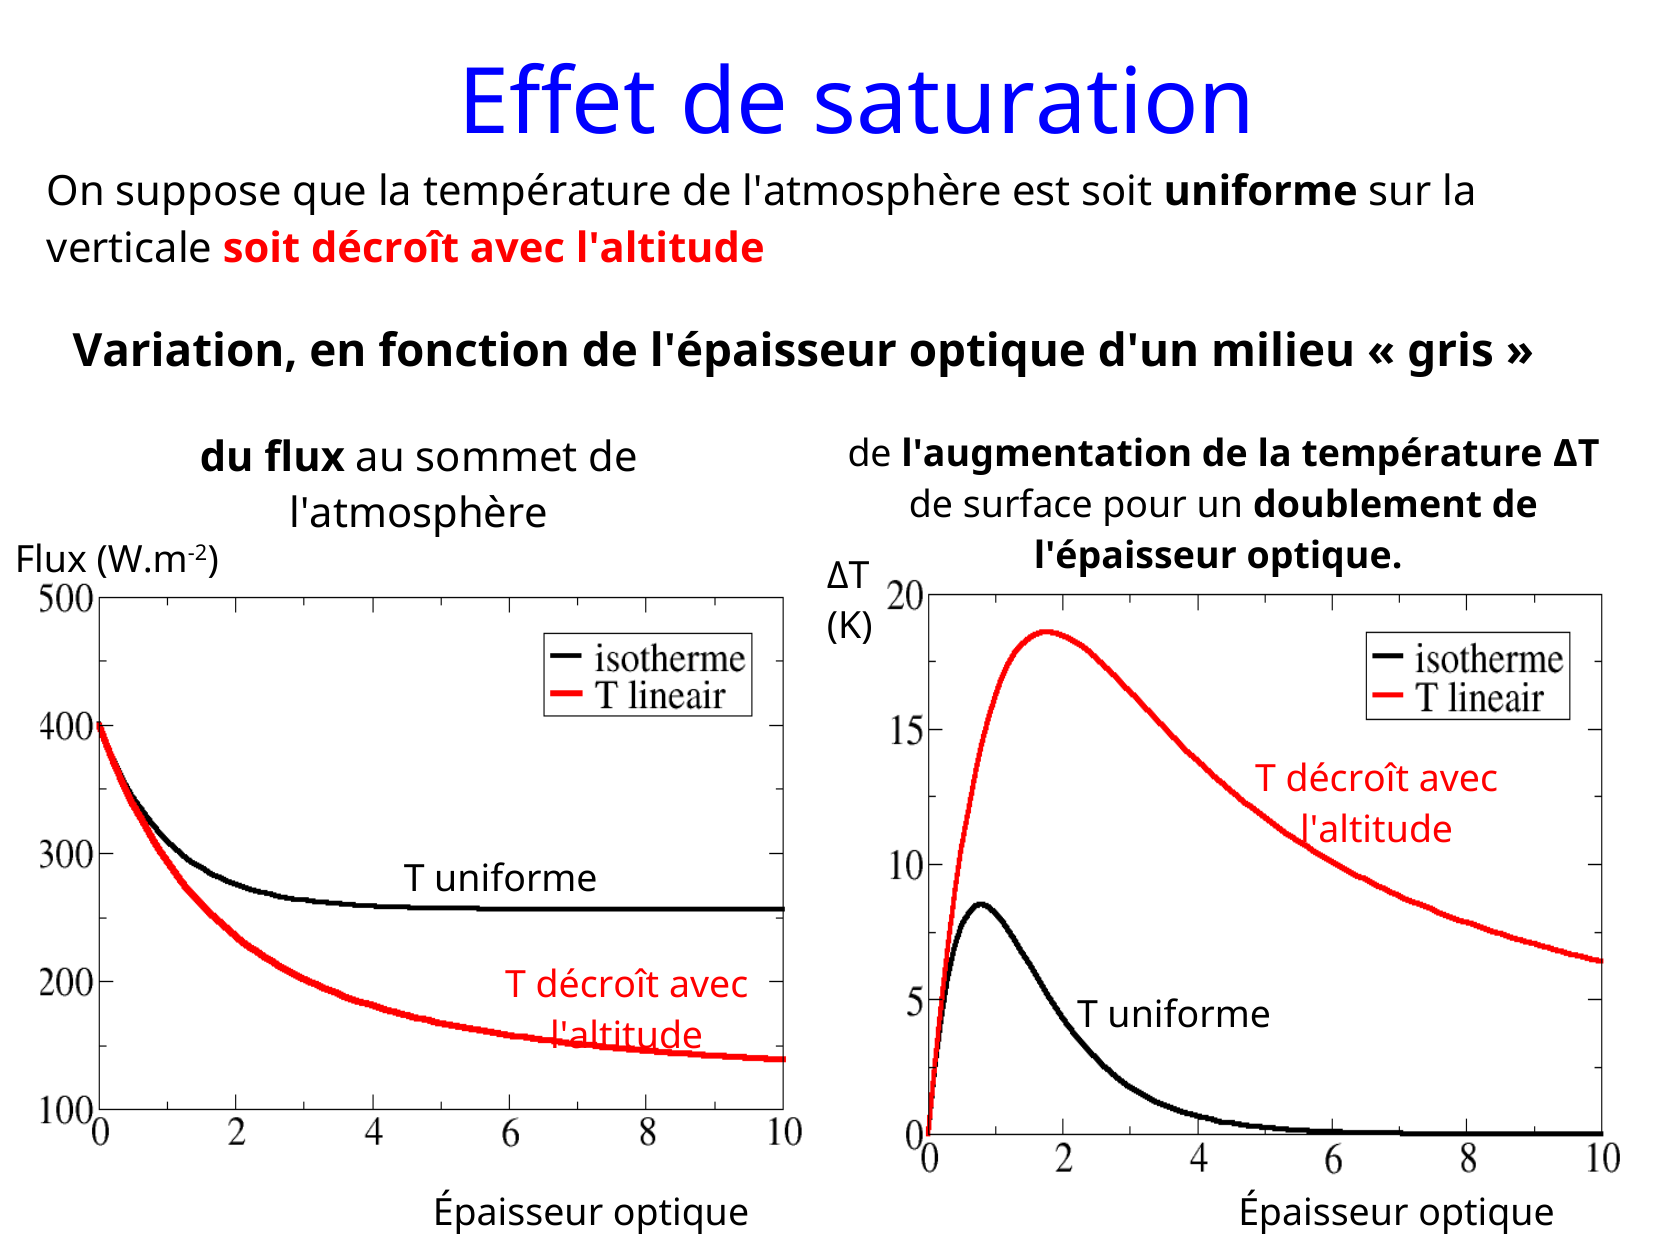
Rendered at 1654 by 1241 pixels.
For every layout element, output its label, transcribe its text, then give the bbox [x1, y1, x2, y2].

text_box Effet de saturation [201, 27, 1514, 152]
text_box On suppose que la température de l'atmosphère est soit uniforme sur la verticale soit décroît avec l'altitude Variation, en fonction de l'épaisseur optique d'un milieu « gris » [32, 152, 1575, 388]
picture [871, 517, 1654, 1211]
text_box Épaisseur optique [418, 1170, 807, 1238]
text_box T décroît avec l'altitude [1227, 743, 1527, 847]
picture [40, 523, 837, 1182]
text_box de l'augmentation de la température ΔT de surface pour un doublement de l'épaisseur optique. [823, 418, 1624, 588]
text_box du flux au sommet de l'atmosphère [61, 418, 777, 548]
text_box T uniforme [1062, 979, 1322, 1039]
text_box T uniforme [388, 844, 649, 903]
text_box T décroît avec l'altitude [477, 950, 777, 1053]
text_box Flux (W.m-2) [0, 517, 249, 585]
text_box Épaisseur optique [1223, 1170, 1609, 1238]
text_box ΔT (K) [812, 541, 899, 609]
